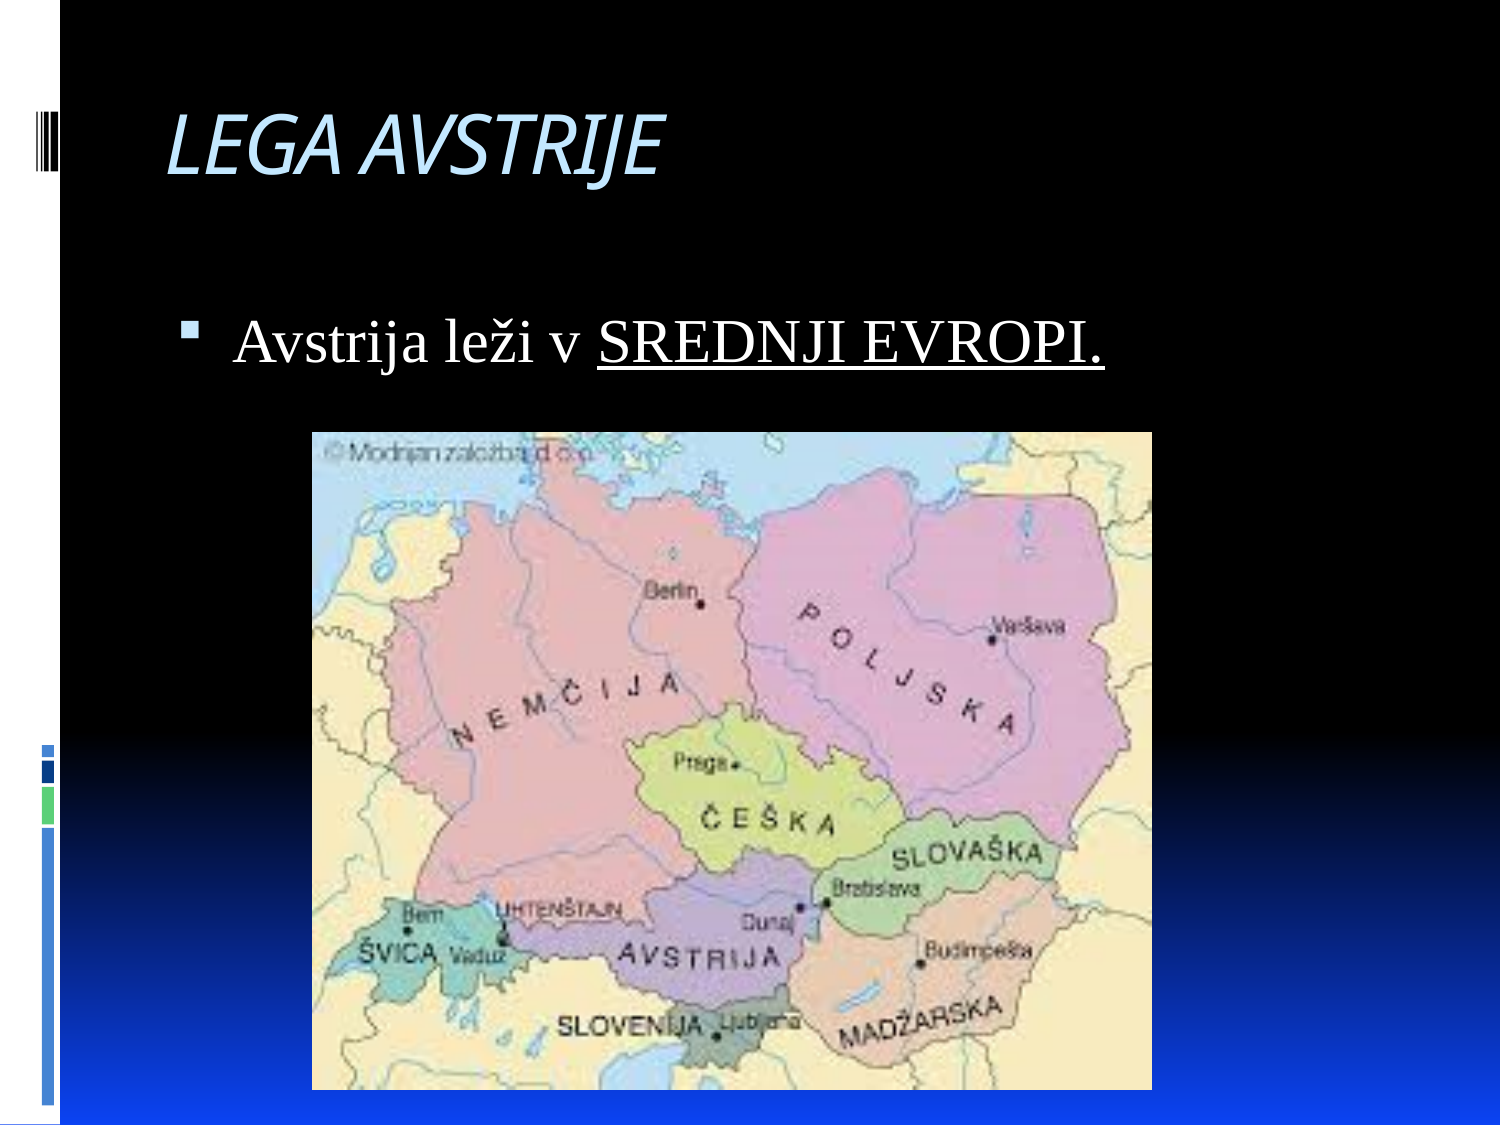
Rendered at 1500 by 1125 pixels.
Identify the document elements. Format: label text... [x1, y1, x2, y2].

list Avstrija leži v SREDNJI EVROPI. [150, 292, 1425, 1043]
picture [312, 432, 1152, 1090]
title LEGA AVSTRIJE [150, 84, 1425, 235]
